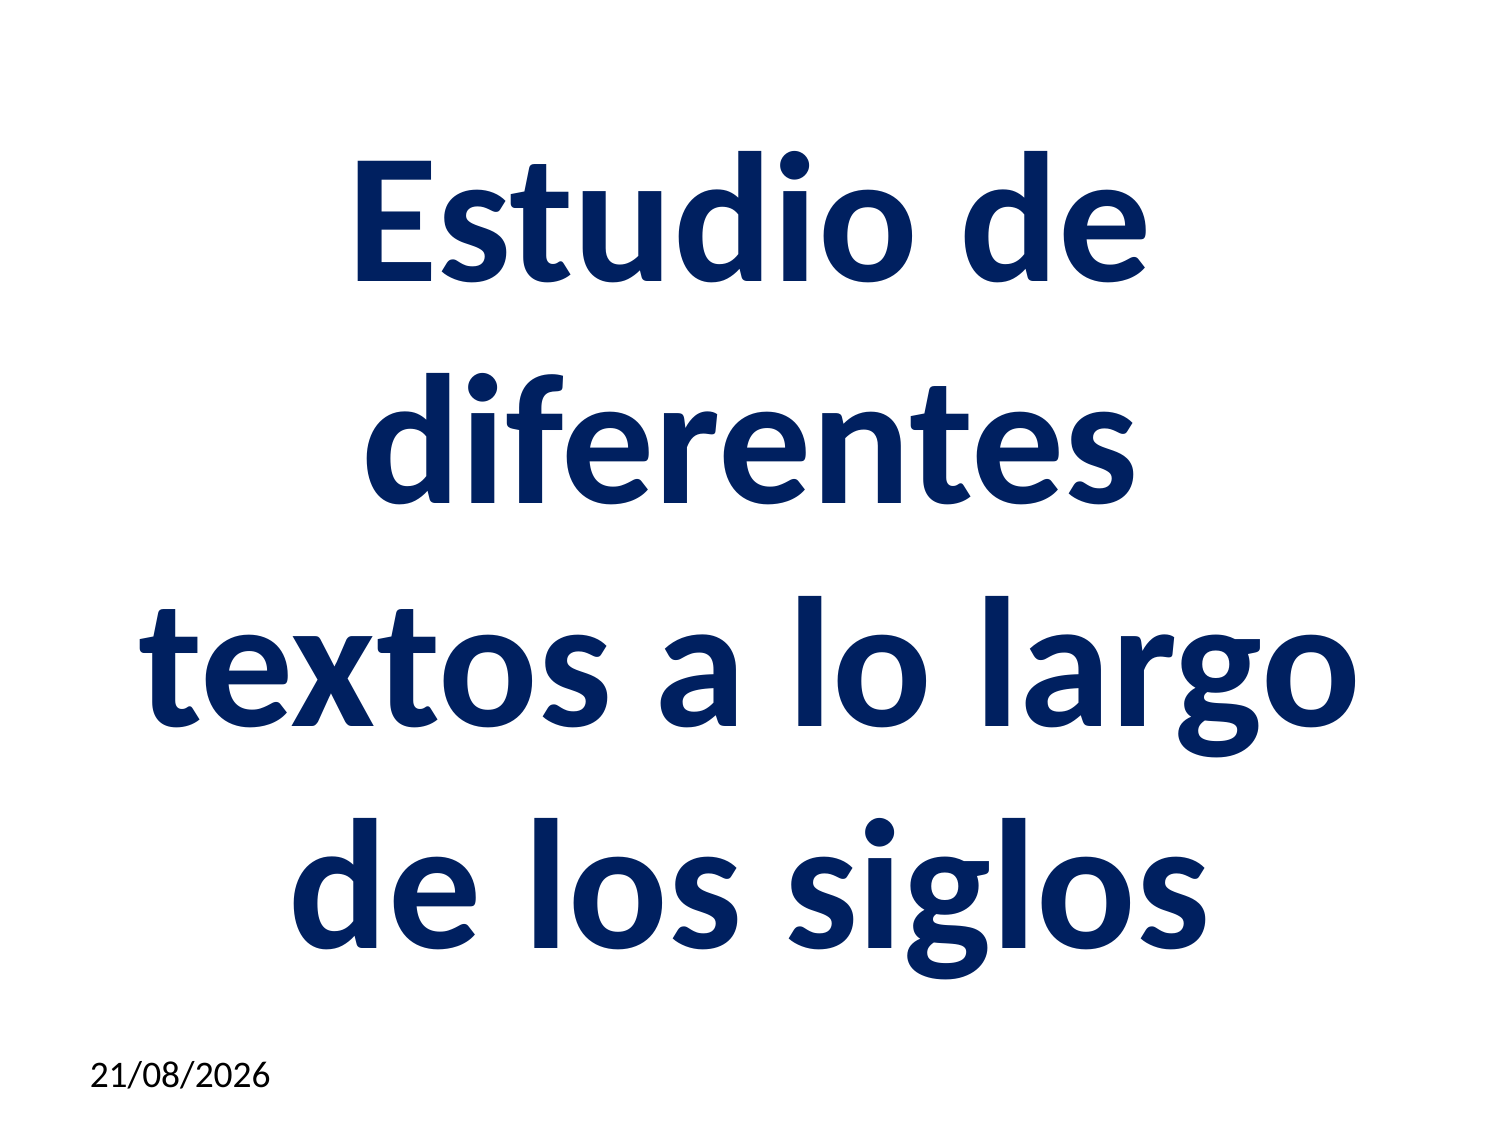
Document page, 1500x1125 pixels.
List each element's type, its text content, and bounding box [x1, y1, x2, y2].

title Estudio de diferentes textos a lo largo de los siglos [112, 88, 1388, 330]
